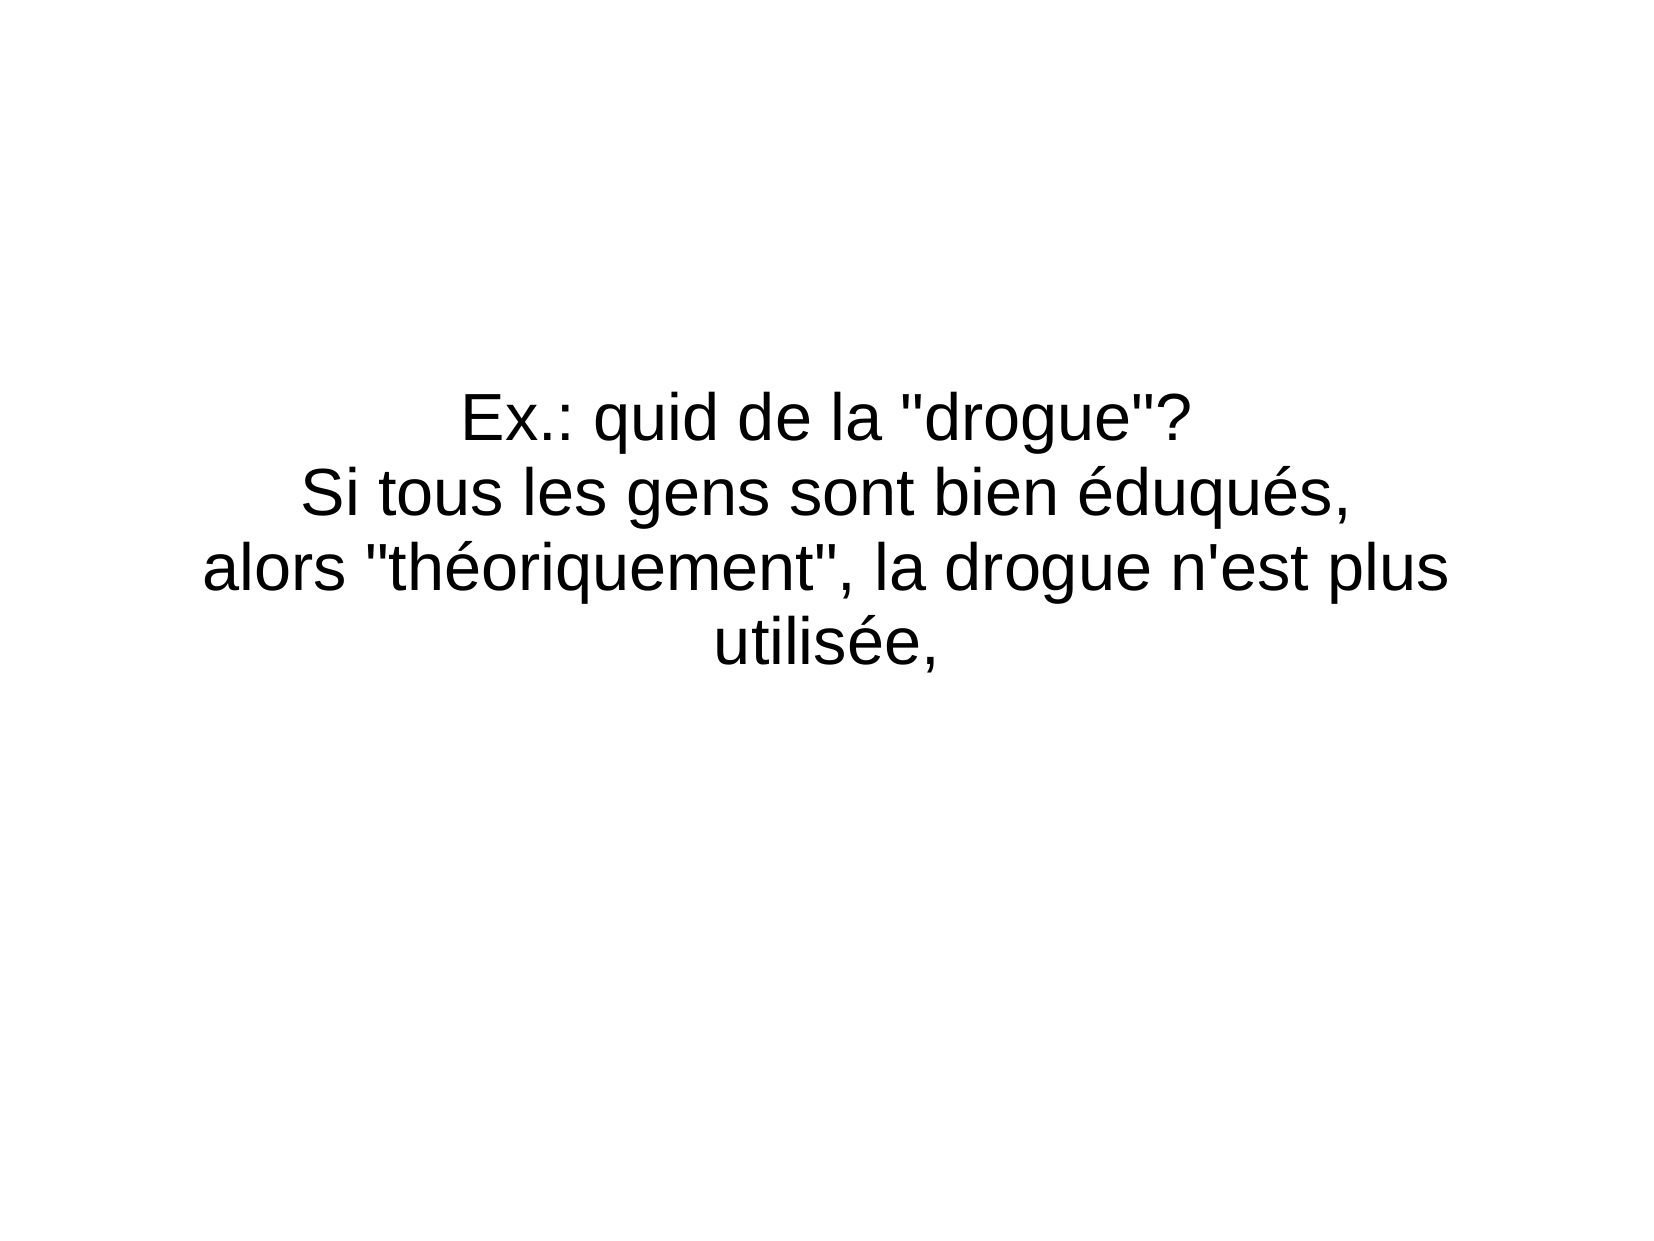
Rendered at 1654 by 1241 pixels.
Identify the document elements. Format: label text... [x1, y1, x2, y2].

subtitle Ex.: quid de la "drogue"? Si tous les gens sont bien éduqués, alors "théoriquement", la drogue n'est plus utilisée, [82, 49, 1571, 1010]
